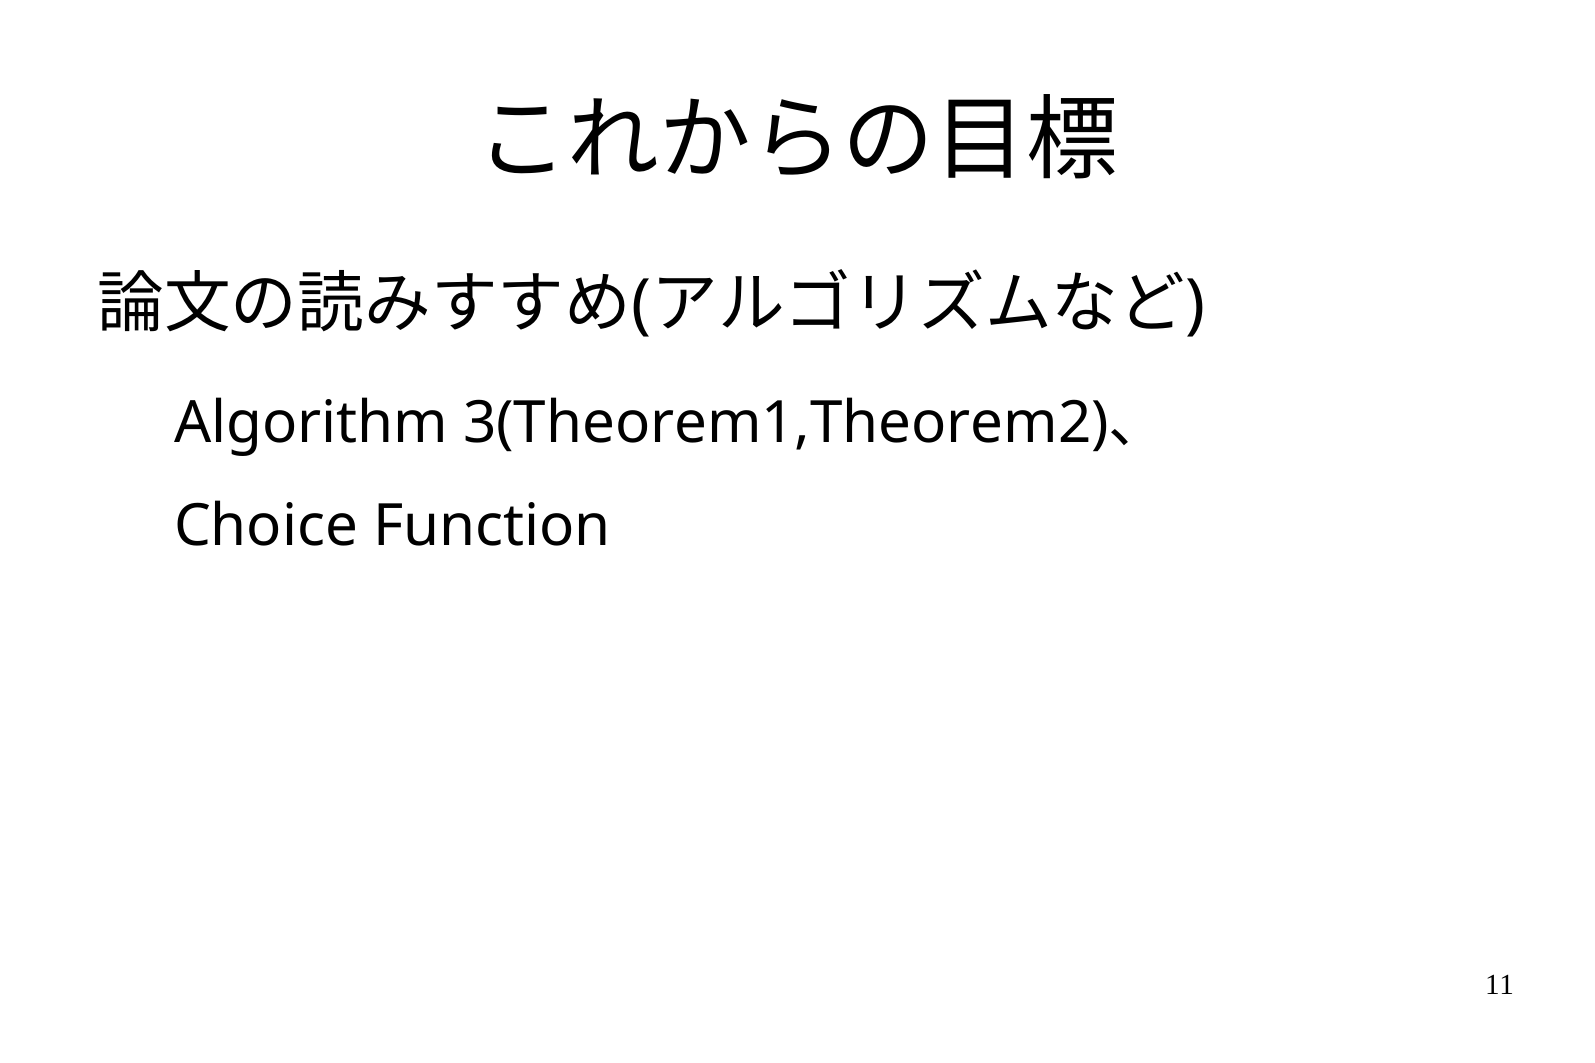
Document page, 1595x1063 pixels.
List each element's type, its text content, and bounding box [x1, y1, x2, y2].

title これからの目標 [79, 42, 1515, 220]
list 論文の読みすすめ(アルゴリズムなど) Algorithm 3(Theorem1,Theorem2)、 Choice Function [79, 248, 1515, 951]
